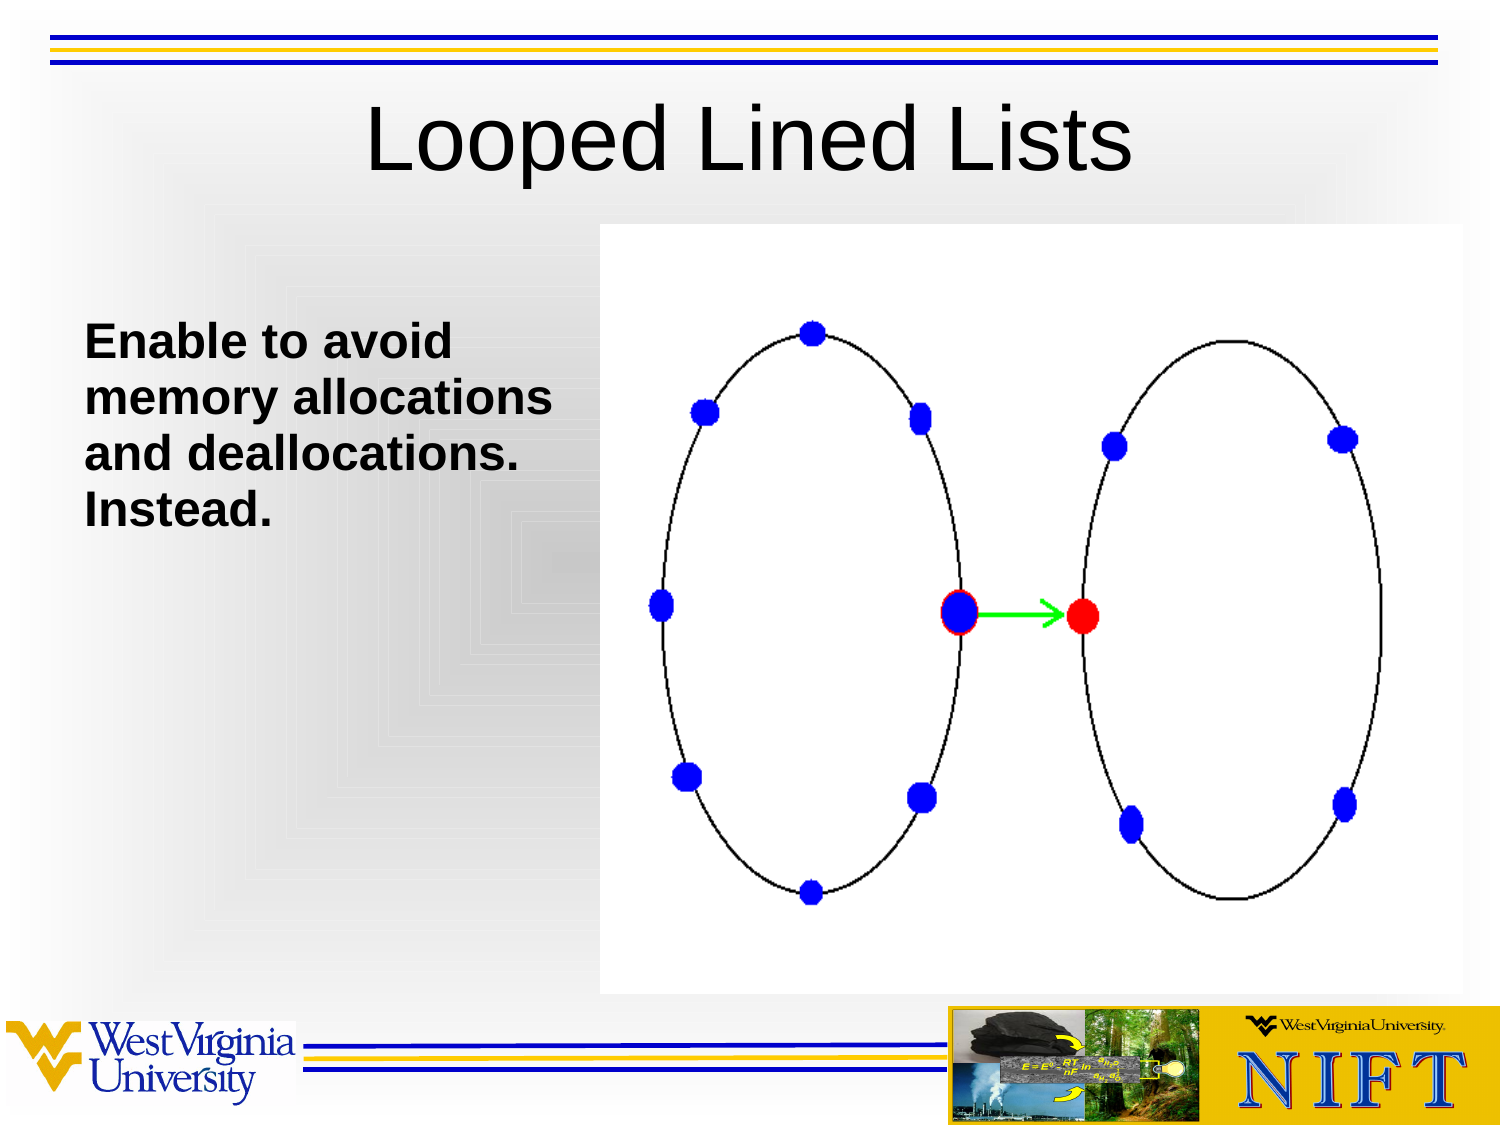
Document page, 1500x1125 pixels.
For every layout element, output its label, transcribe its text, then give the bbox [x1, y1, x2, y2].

picture [948, 1006, 1500, 1125]
title Looped Lined Lists [75, 52, 1426, 226]
text_box Enable to avoid memory allocations and deallocations. Instead. [69, 306, 632, 869]
picture [600, 224, 1463, 994]
